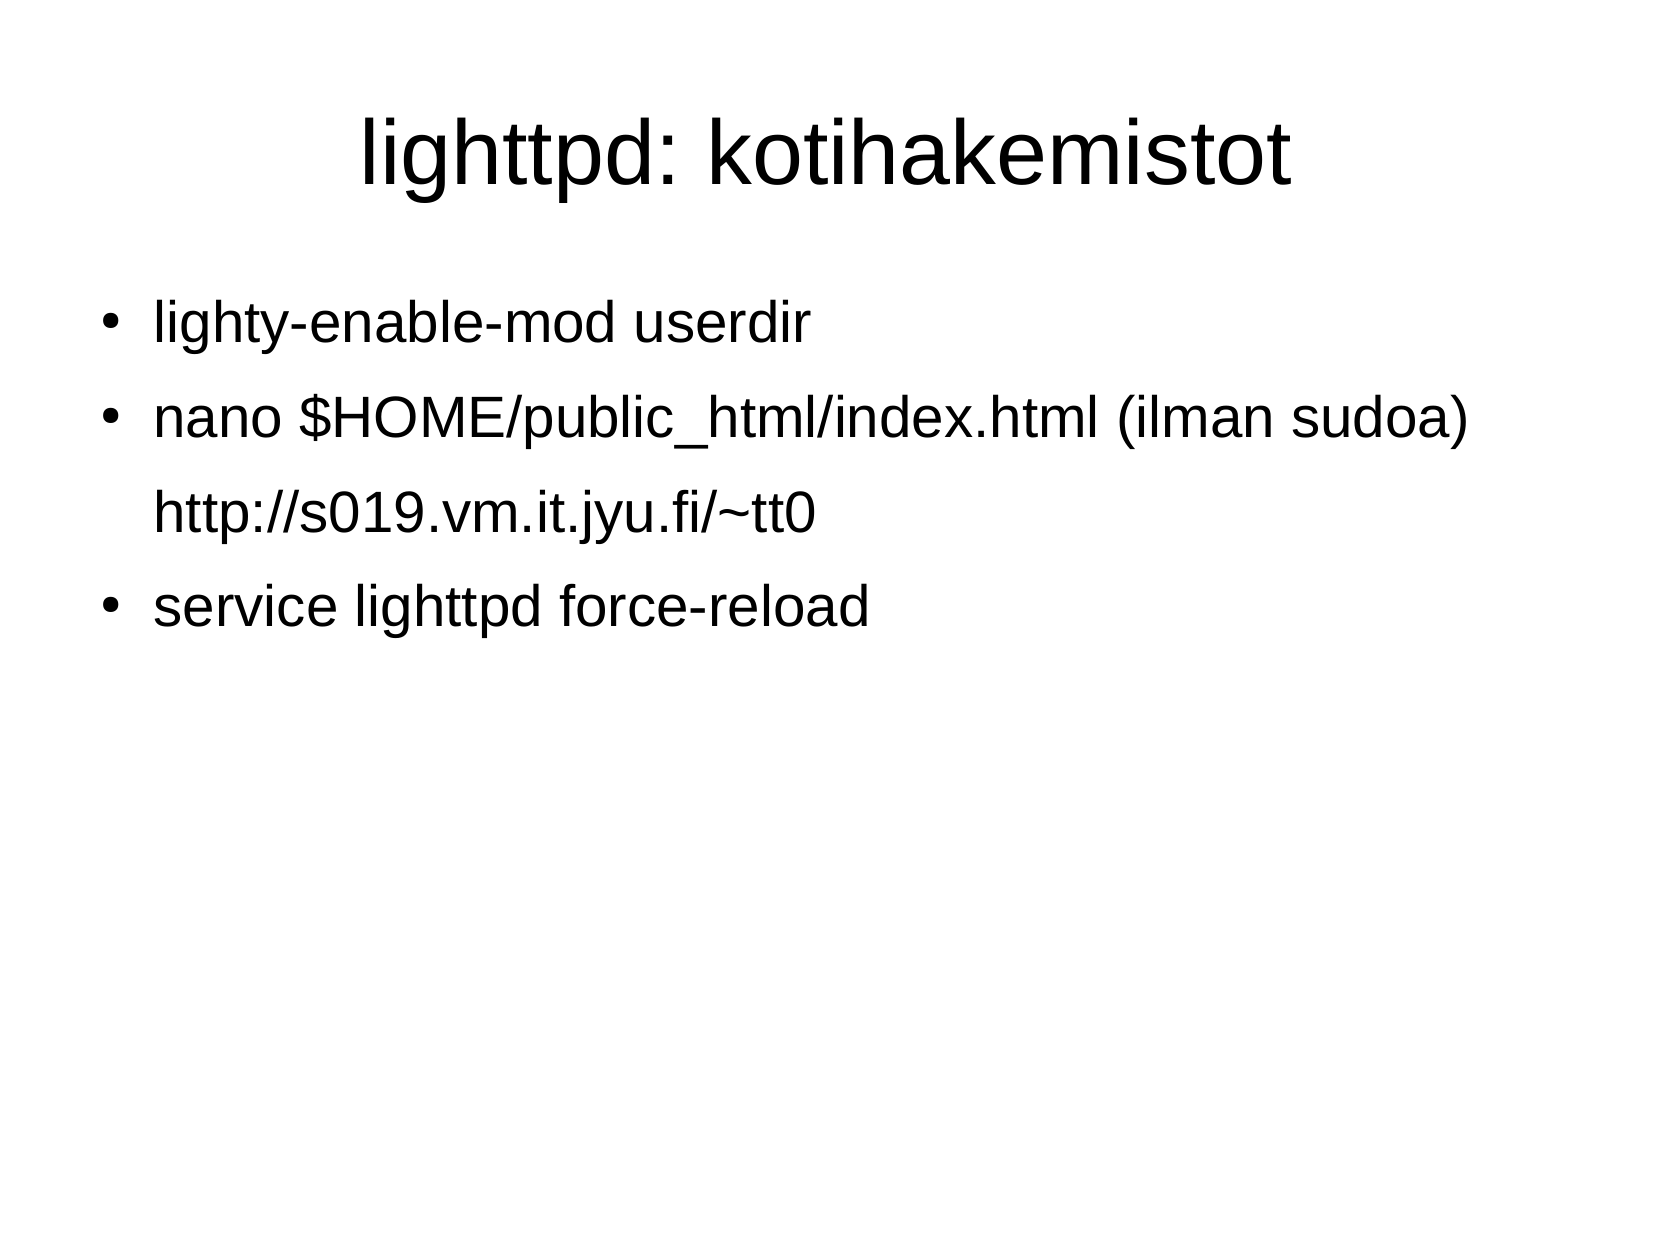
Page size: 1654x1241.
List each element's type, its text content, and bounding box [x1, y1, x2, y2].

title lighttpd: kotihakemistot [82, 49, 1571, 257]
list lighty-enable-mod userdir nano $HOME/public_html/index.html (ilman sudoa) http://s019.vm.it.jyu.fi/~tt0 service lighttpd force-reload [82, 290, 1571, 1010]
